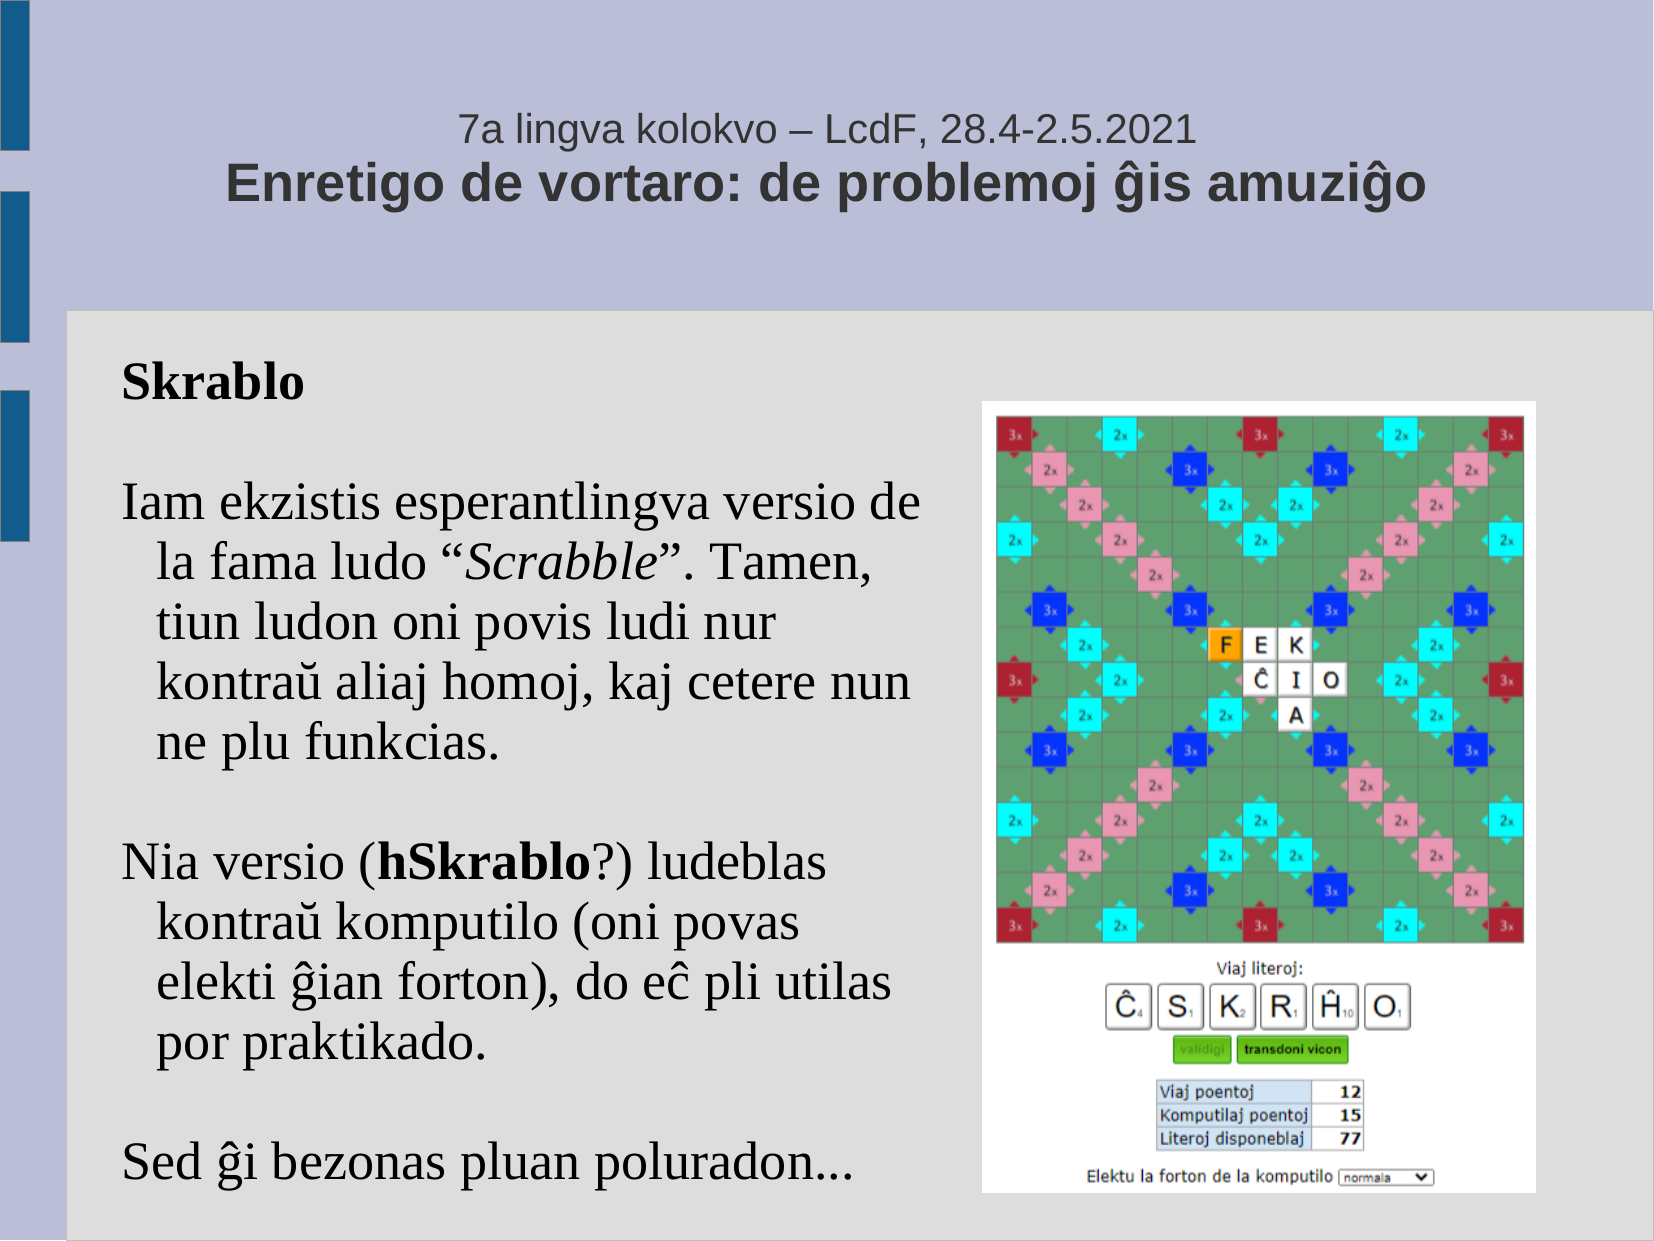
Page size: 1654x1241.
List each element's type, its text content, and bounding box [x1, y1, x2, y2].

subtitle Skrablo Iam ekzistis esperantlingva versio de la fama ludo “Scrabble”. Tamen, tiun ludon oni povis ludi nur kontraŭ aliaj homoj, kaj cetere nun ne plu funkcias. Nia versio (hSkrablo?) ludeblas kontraŭ komputilo (oni povas elekti ĝian forton), do eĉ pli utilas por praktikado. Sed ĝi bezonas pluan poluradon... [121, 343, 934, 1199]
title 7a lingva kolokvo – LcdF, 28.4-2.5.2021 Enretigo de vortaro: de problemoj ĝis amuziĝo [121, 55, 1534, 263]
picture [982, 401, 1536, 1193]
